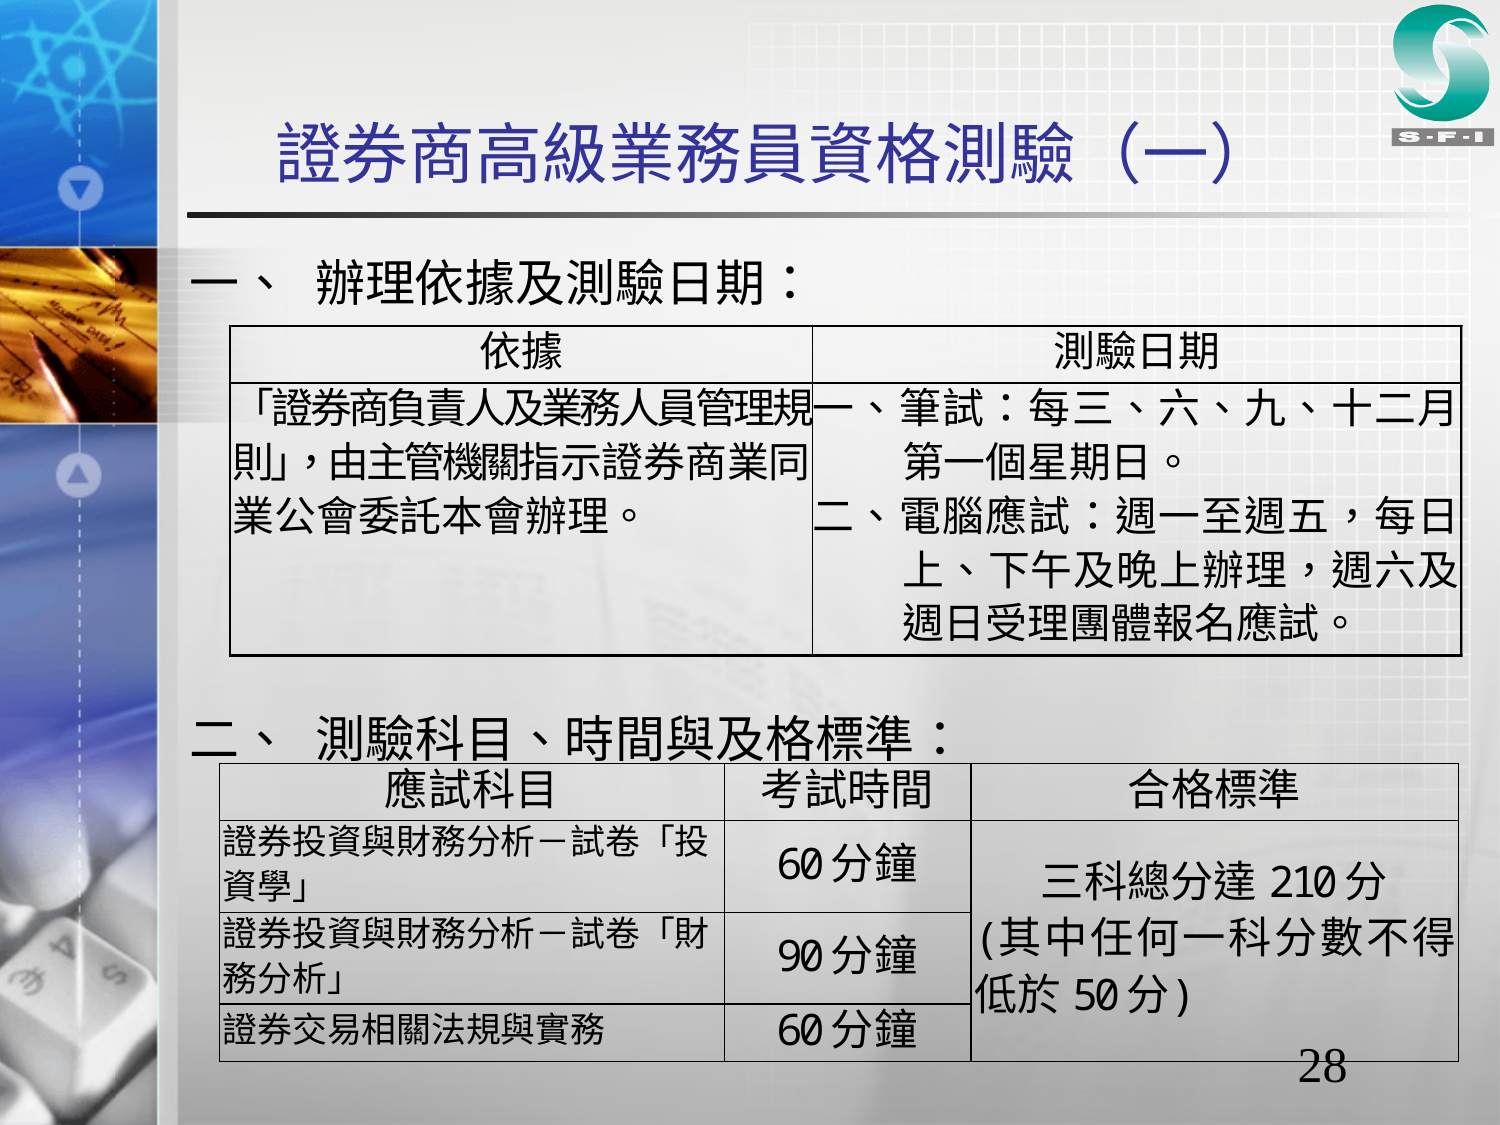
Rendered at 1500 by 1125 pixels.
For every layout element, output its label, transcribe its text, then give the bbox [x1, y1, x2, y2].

title 證券商高級業務員資格測驗（一） [188, 101, 1363, 201]
text_box 一、 辦理依據及測驗日期： [175, 243, 916, 320]
text_box 二、 測驗科目、時間與及格標準： [175, 699, 1058, 776]
chart [184, 762, 1492, 1125]
picture [0, 0, 1500, 1125]
chart [228, 324, 1463, 711]
